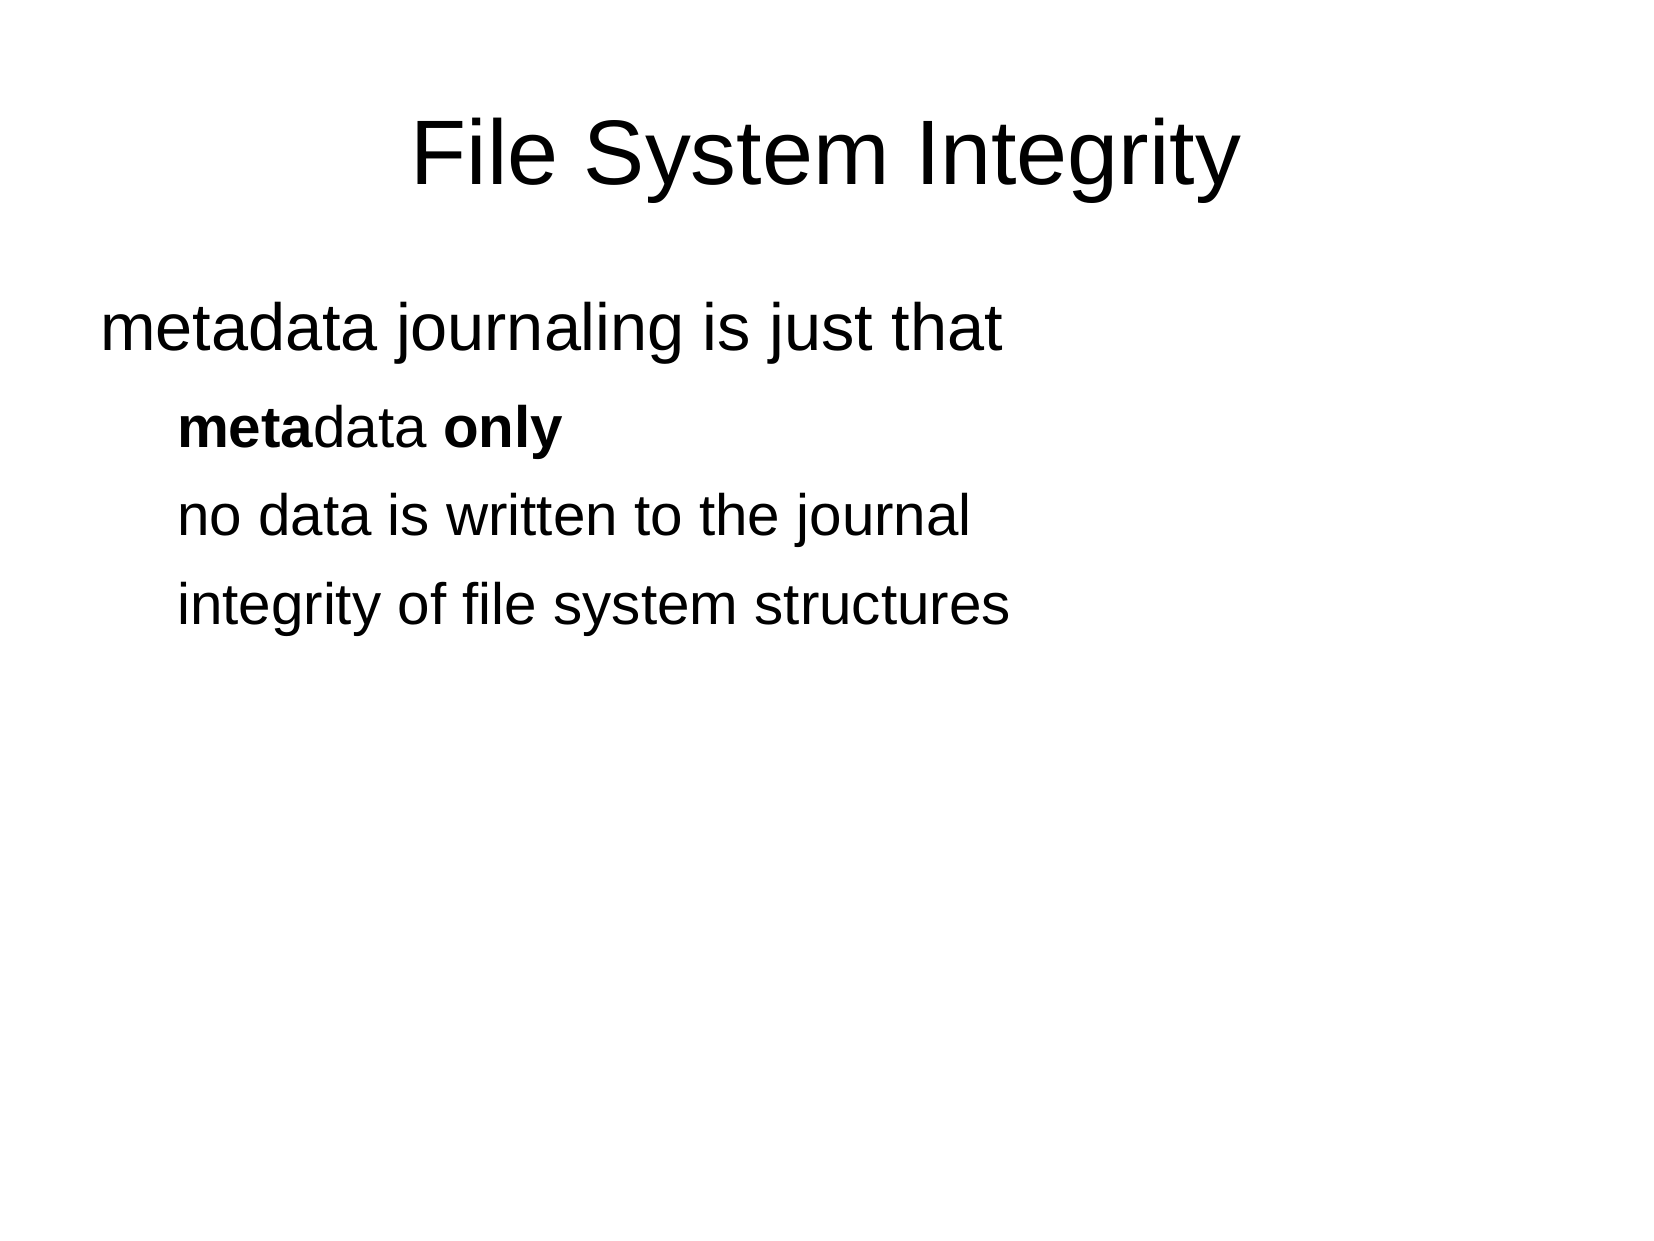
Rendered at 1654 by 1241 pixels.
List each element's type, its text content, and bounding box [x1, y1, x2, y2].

title File System Integrity [82, 56, 1571, 250]
list metadata journaling is just that metadata only no data is written to the journal integrity of file system structures [82, 290, 1571, 1094]
